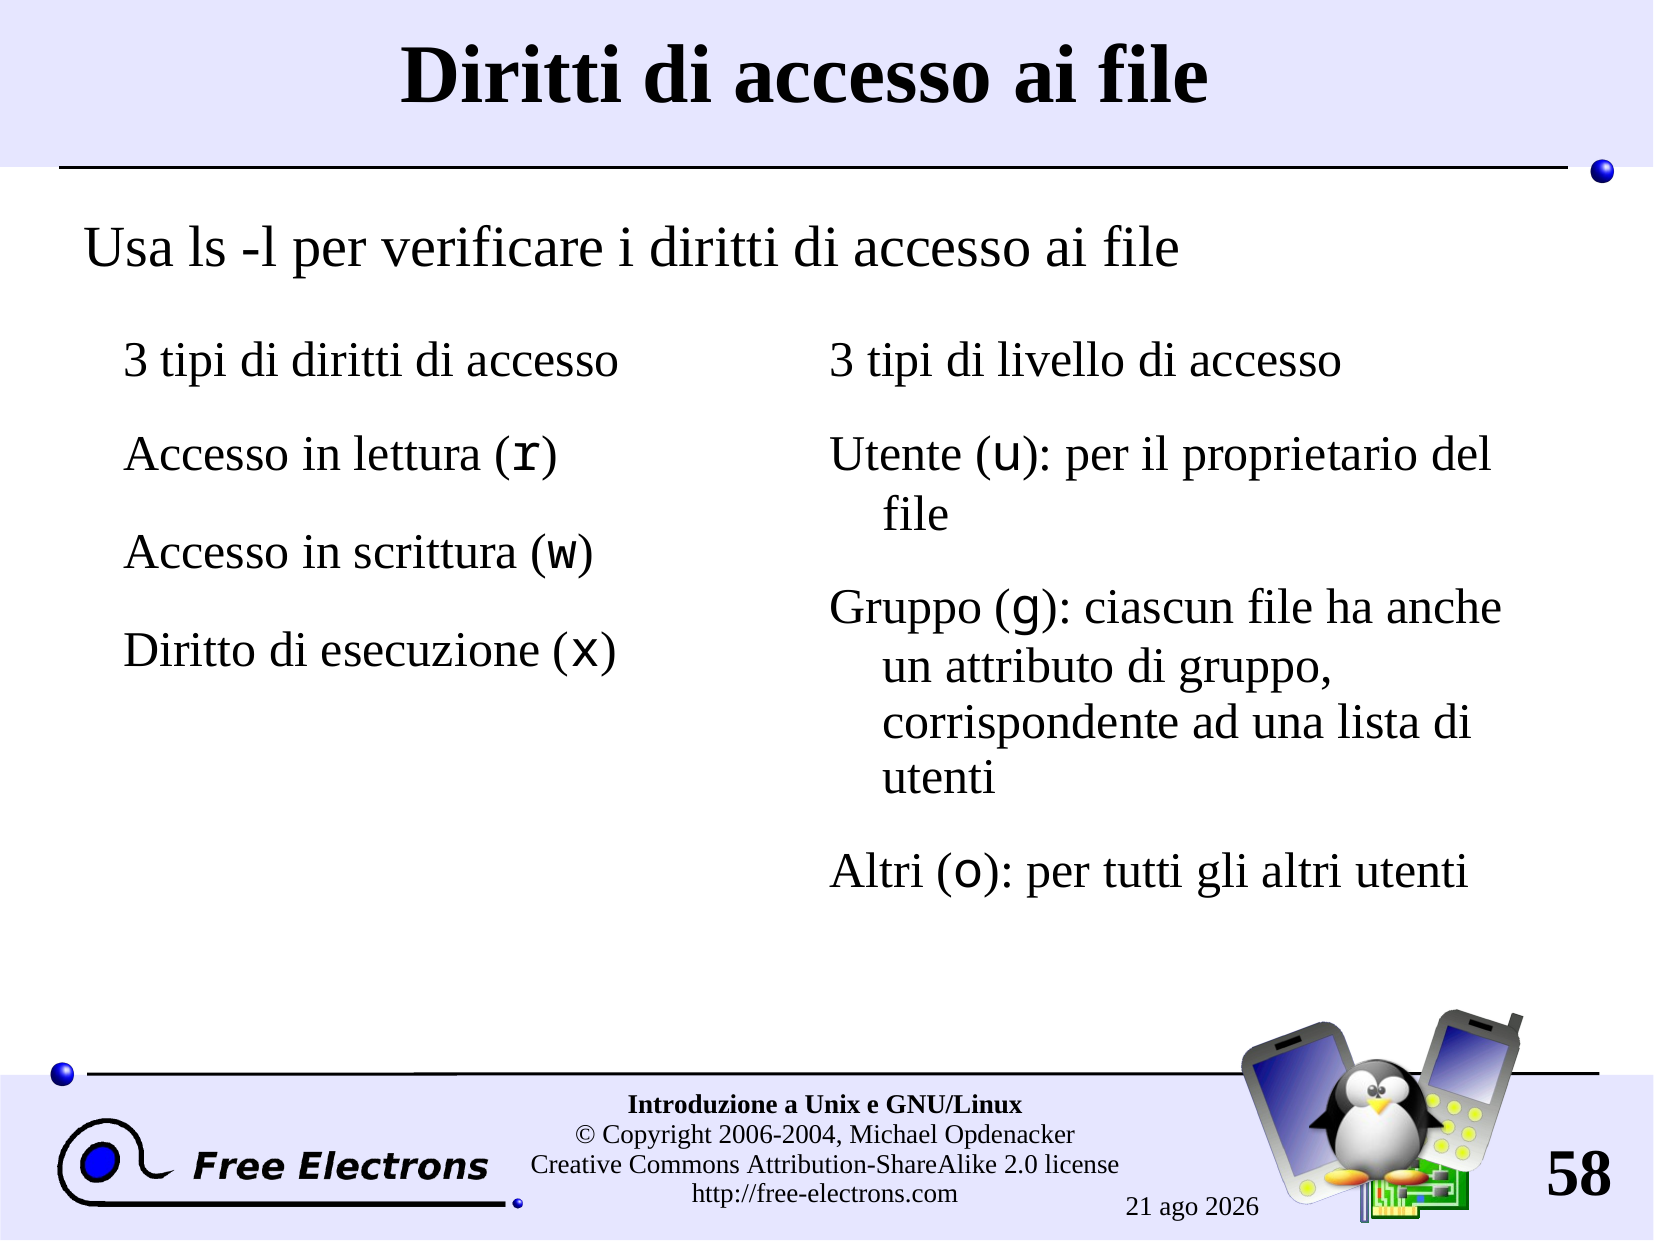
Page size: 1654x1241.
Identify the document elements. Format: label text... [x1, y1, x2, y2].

text_box Usa ls -l per verificare i diritti di accesso ai file [65, 214, 1363, 295]
picture [1225, 983, 1538, 1241]
picture [50, 1107, 527, 1216]
list 3 tipi di diritti di accesso Accesso in lettura (r) Accesso in scrittura (w) Diritto di esecuzione (x) [105, 332, 822, 979]
list 3 tipi di livello di accesso Utente (u): per il proprietario del file Gruppo (g): ciascun file ha anche un attributo di gruppo, corrispondente ad una lista di utenti Altri (o): per tutti gli altri utenti [811, 332, 1542, 978]
title Diritti di accesso ai file [60, 20, 1551, 130]
